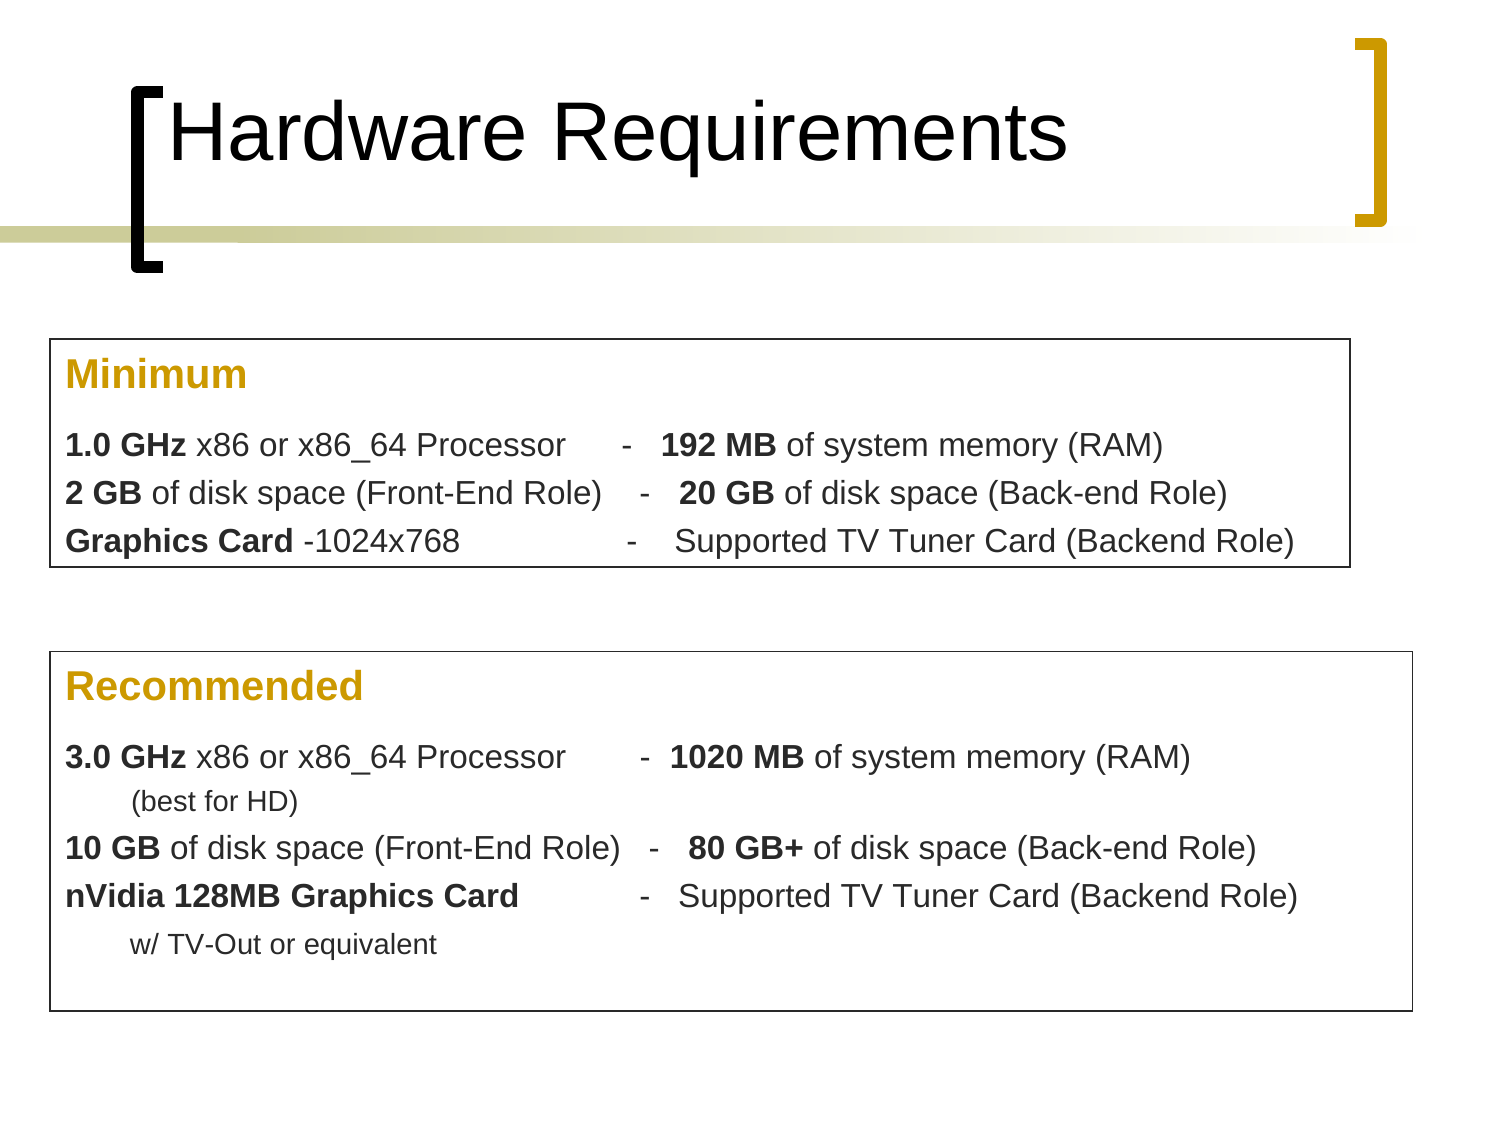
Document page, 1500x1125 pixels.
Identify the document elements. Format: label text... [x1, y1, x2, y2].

title Hardware Requirements [152, 15, 1328, 248]
text_box Recommended 3.0 GHz x86 or x86_64 Processor - 1020 MB of system memory (RAM) (best for HD) 10 GB of disk space (Front-End Role) - 80 GB+ of disk space (Back-end Role) nVidia 128MB Graphics Card - Supported TV Tuner Card (Backend Role) w/ TV-Out or equivalent [49, 651, 1413, 1012]
text_box Minimum 1.0 GHz x86 or x86_64 Processor - 192 MB of system memory (RAM) 2 GB of disk space (Front-End Role) - 20 GB of disk space (Back-end Role) Graphics Card -1024x768 - Supported TV Tuner Card (Backend Role) [49, 338, 1350, 567]
